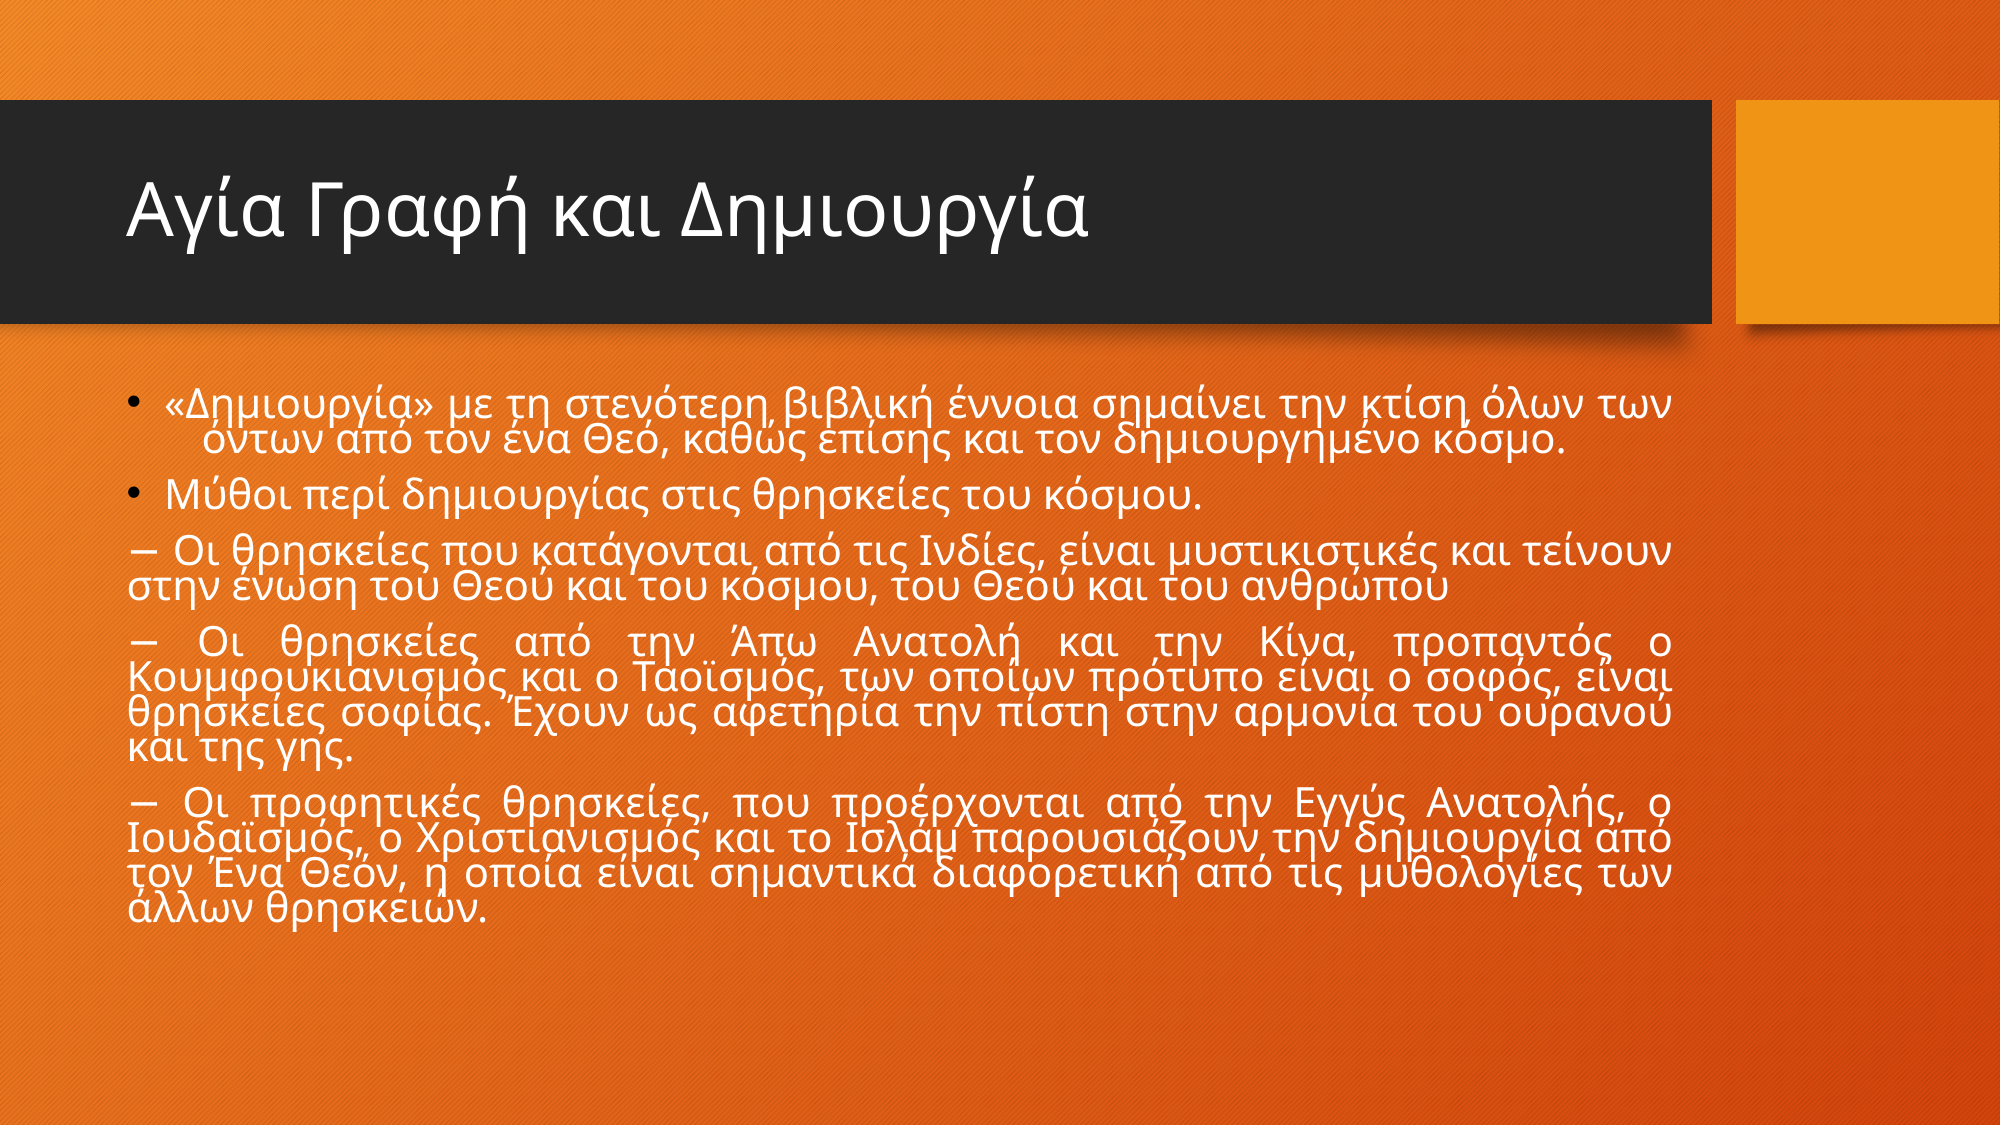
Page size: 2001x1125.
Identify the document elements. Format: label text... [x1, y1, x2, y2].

title Αγία Γραφή και Δημιουργία [111, 123, 1689, 301]
list «Δημιουργία» με τη στενότερη βιβλική έννοια σημαίνει την κτίση όλων των όντων από τον ένα Θεό, καθώς επίσης και τον δημιουργημένο κόσμο. Μύθοι περί δημιουργίας στις θρησκείες του κόσμου. − Οι θρησκείες που κατάγονται από τις Ινδίες, είναι μυστικιστικές και τείνουν στην ένωση του Θεού και του κόσμου, του Θεού και του ανθρώπου − Οι θρησκείες από την Άπω Ανατολή και την Κίνα, προπαντός ο Κουμφουκιανισμός και ο Ταοϊσμός, των οποίων πρότυπο είναι ο σοφός, είναι θρησκείες σοφίας. Έχουν ως αφετηρία την πίστη στην αρμονία του ουρανού και της γης. − Οι προφητικές θρησκείες, που προέρχονται από την Εγγύς Ανατολής, ο Ιουδαϊσμός, ο Χριστιανισμός και το Ισλάμ παρουσιάζουν την δημιουργία από τον Ένα Θεόν, η οποία είναι σημαντικά διαφορετική από τις μυθολογίες των άλλων θρησκειών. [111, 383, 1689, 974]
